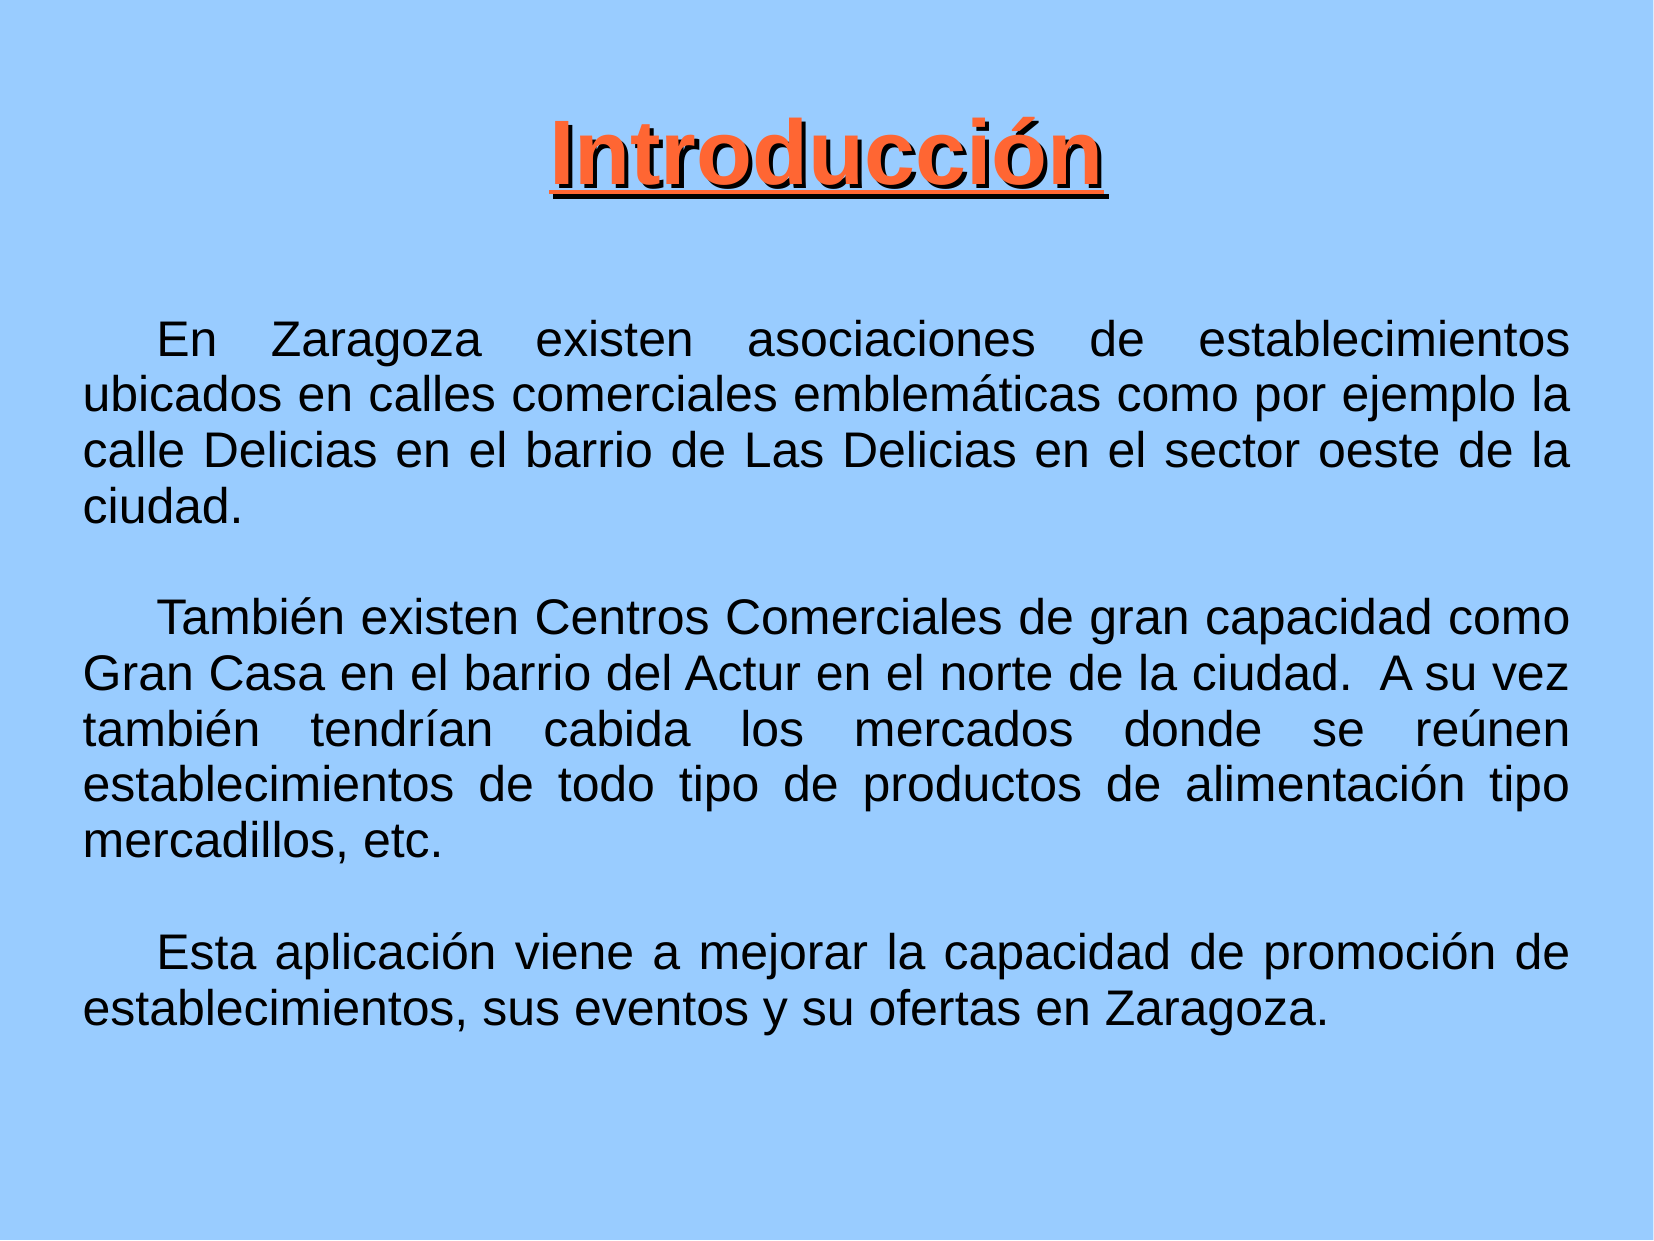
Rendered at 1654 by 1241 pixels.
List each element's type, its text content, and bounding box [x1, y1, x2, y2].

title Introducción [82, 56, 1571, 250]
subtitle En Zaragoza existen asociaciones de establecimientos ubicados en calles comerciales emblemáticas como por ejemplo la calle Delicias en el barrio de Las Delicias en el sector oeste de la ciudad. También existen Centros Comerciales de gran capacidad como Gran Casa en el barrio del Actur en el norte de la ciudad. A su vez también tendrían cabida los mercados donde se reúnen establecimientos de todo tipo de productos de alimentación tipo mercadillos, etc. Esta aplicación viene a mejorar la capacidad de promoción de establecimientos, sus eventos y su ofertas en Zaragoza. [82, 310, 1571, 1092]
